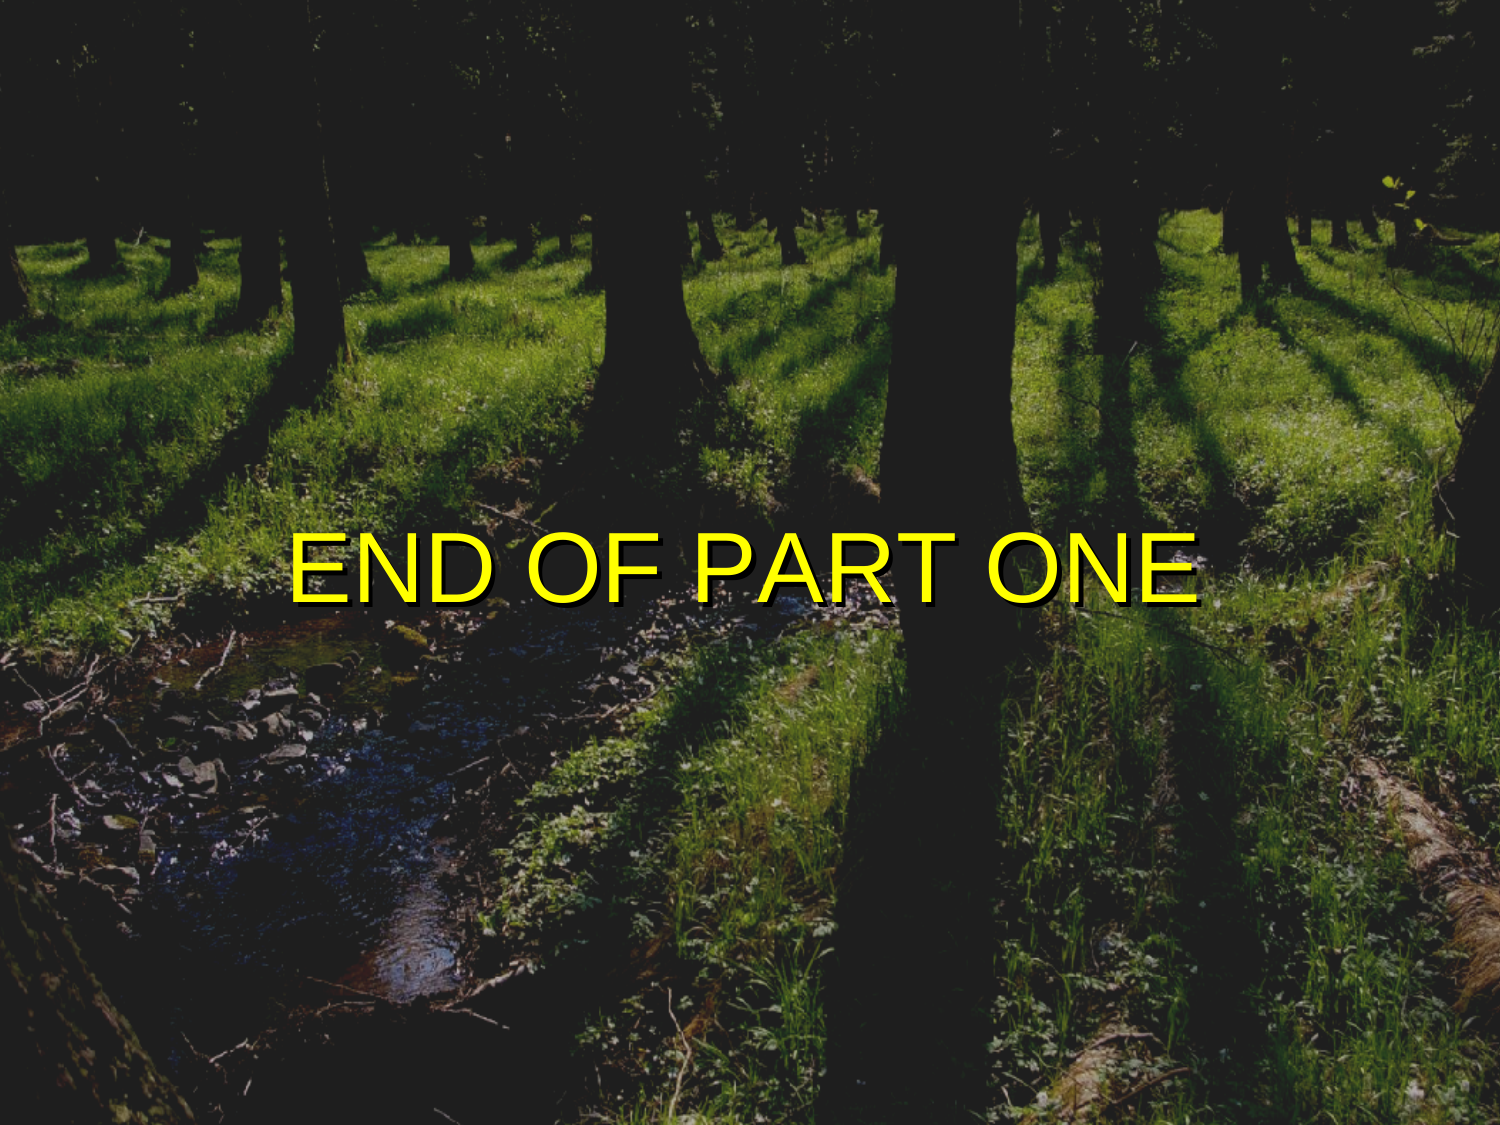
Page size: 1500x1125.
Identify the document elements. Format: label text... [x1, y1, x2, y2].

picture [0, 0, 1500, 1125]
subtitle END OF PART ONE [285, 496, 1215, 629]
